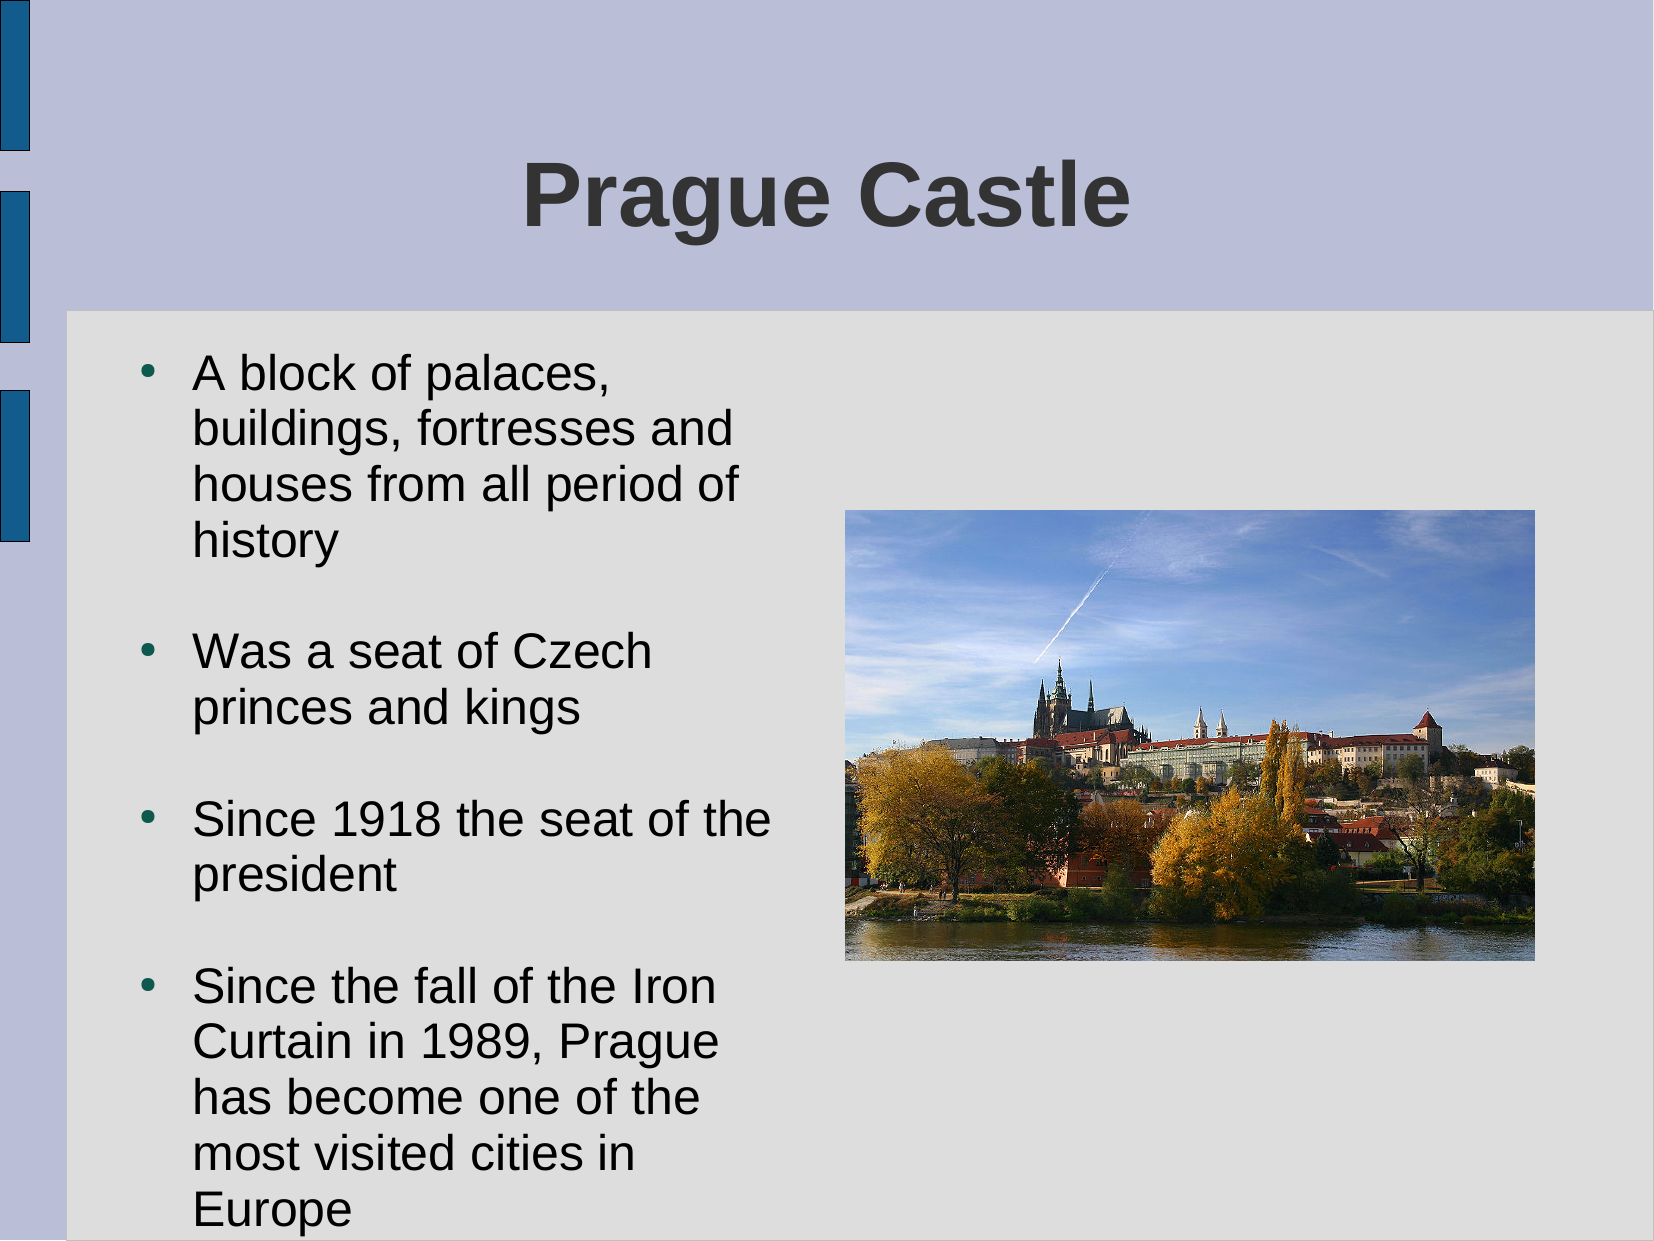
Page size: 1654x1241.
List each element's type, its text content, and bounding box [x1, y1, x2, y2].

list A block of palaces, buildings, fortresses and houses from all period of history Was a seat of Czech princes and kings Since 1918 the seat of the president Since the fall of the Iron Curtain in 1989, Prague has become one of the most visited cities in Europe [121, 344, 811, 1237]
picture [845, 510, 1535, 961]
title Prague Castle [121, 91, 1534, 299]
